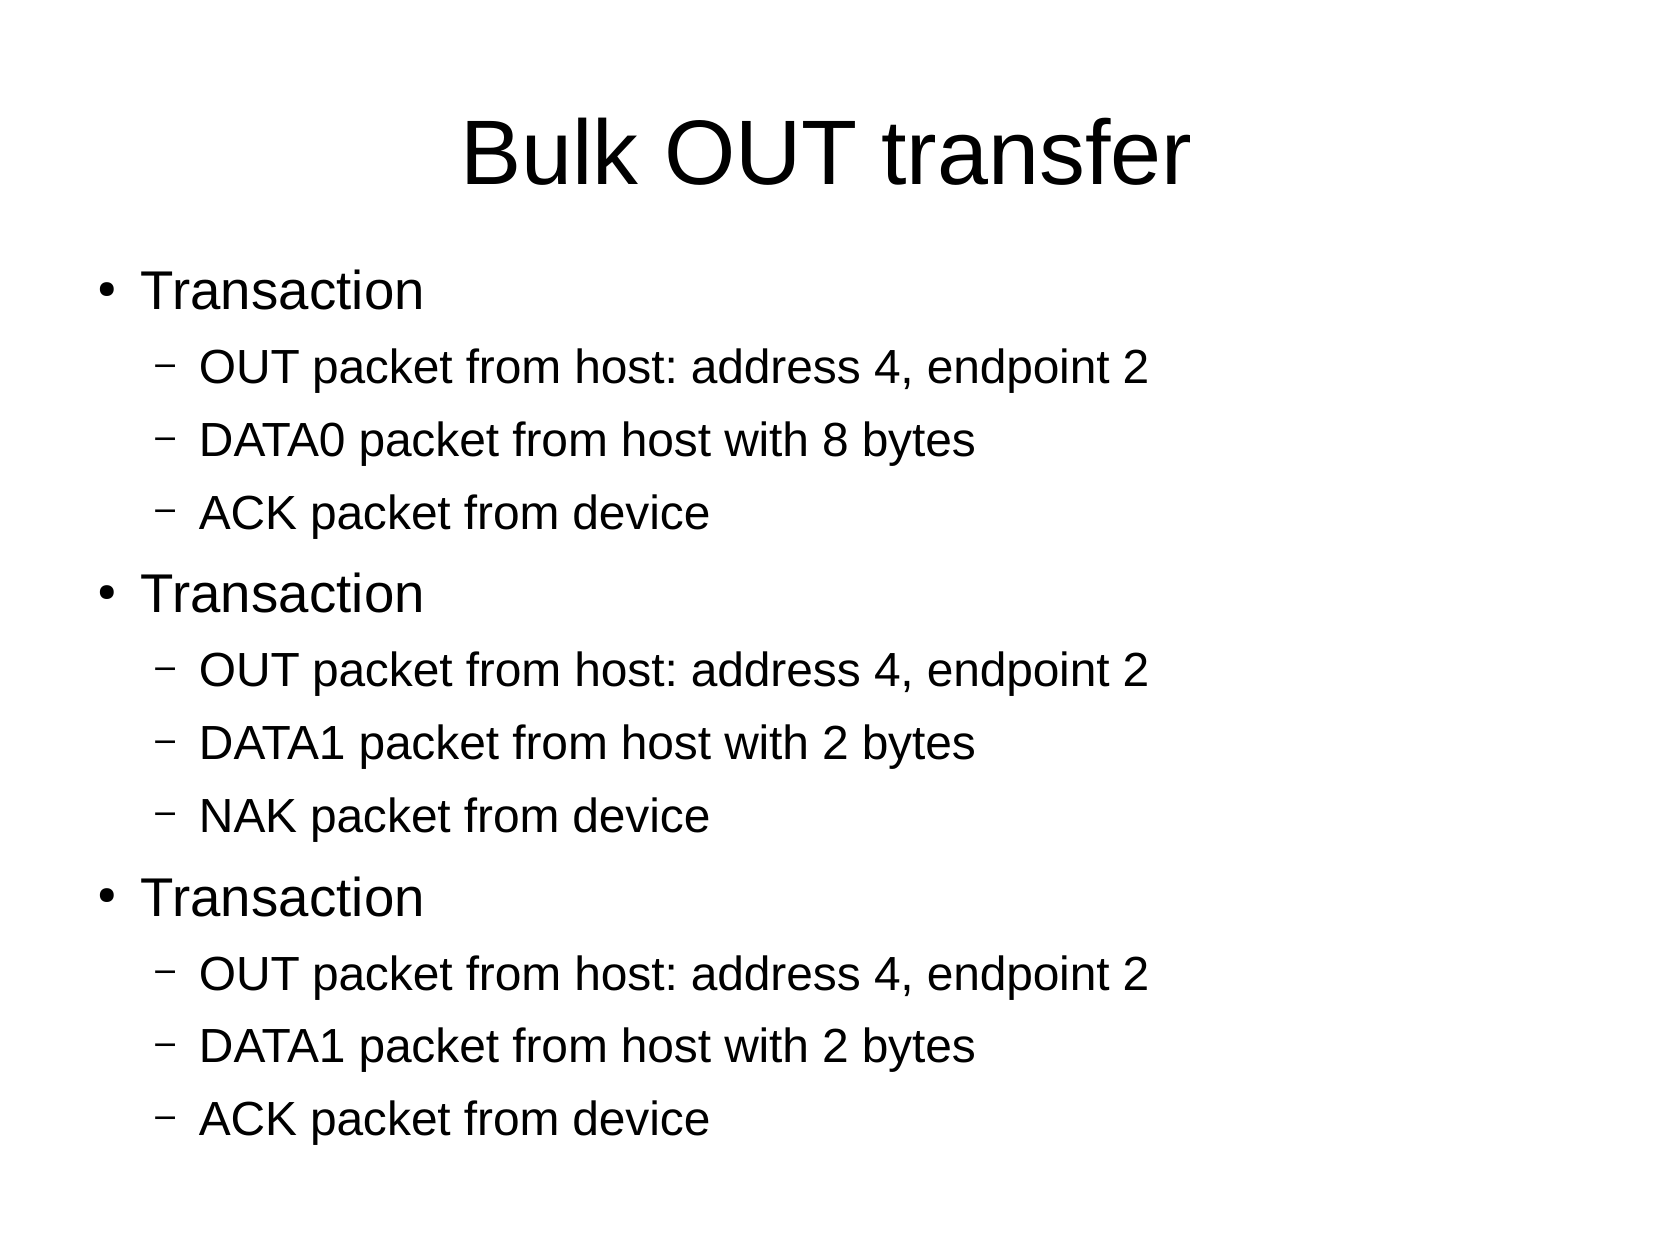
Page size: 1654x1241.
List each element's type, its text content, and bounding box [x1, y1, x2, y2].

list Transaction OUT packet from host: address 4, endpoint 2 DATA0 packet from host with 8 bytes ACK packet from device Transaction OUT packet from host: address 4, endpoint 2 DATA1 packet from host with 2 bytes NAK packet from device Transaction OUT packet from host: address 4, endpoint 2 DATA1 packet from host with 2 bytes ACK packet from device [82, 260, 1571, 1156]
title Bulk OUT transfer [82, 49, 1571, 257]
